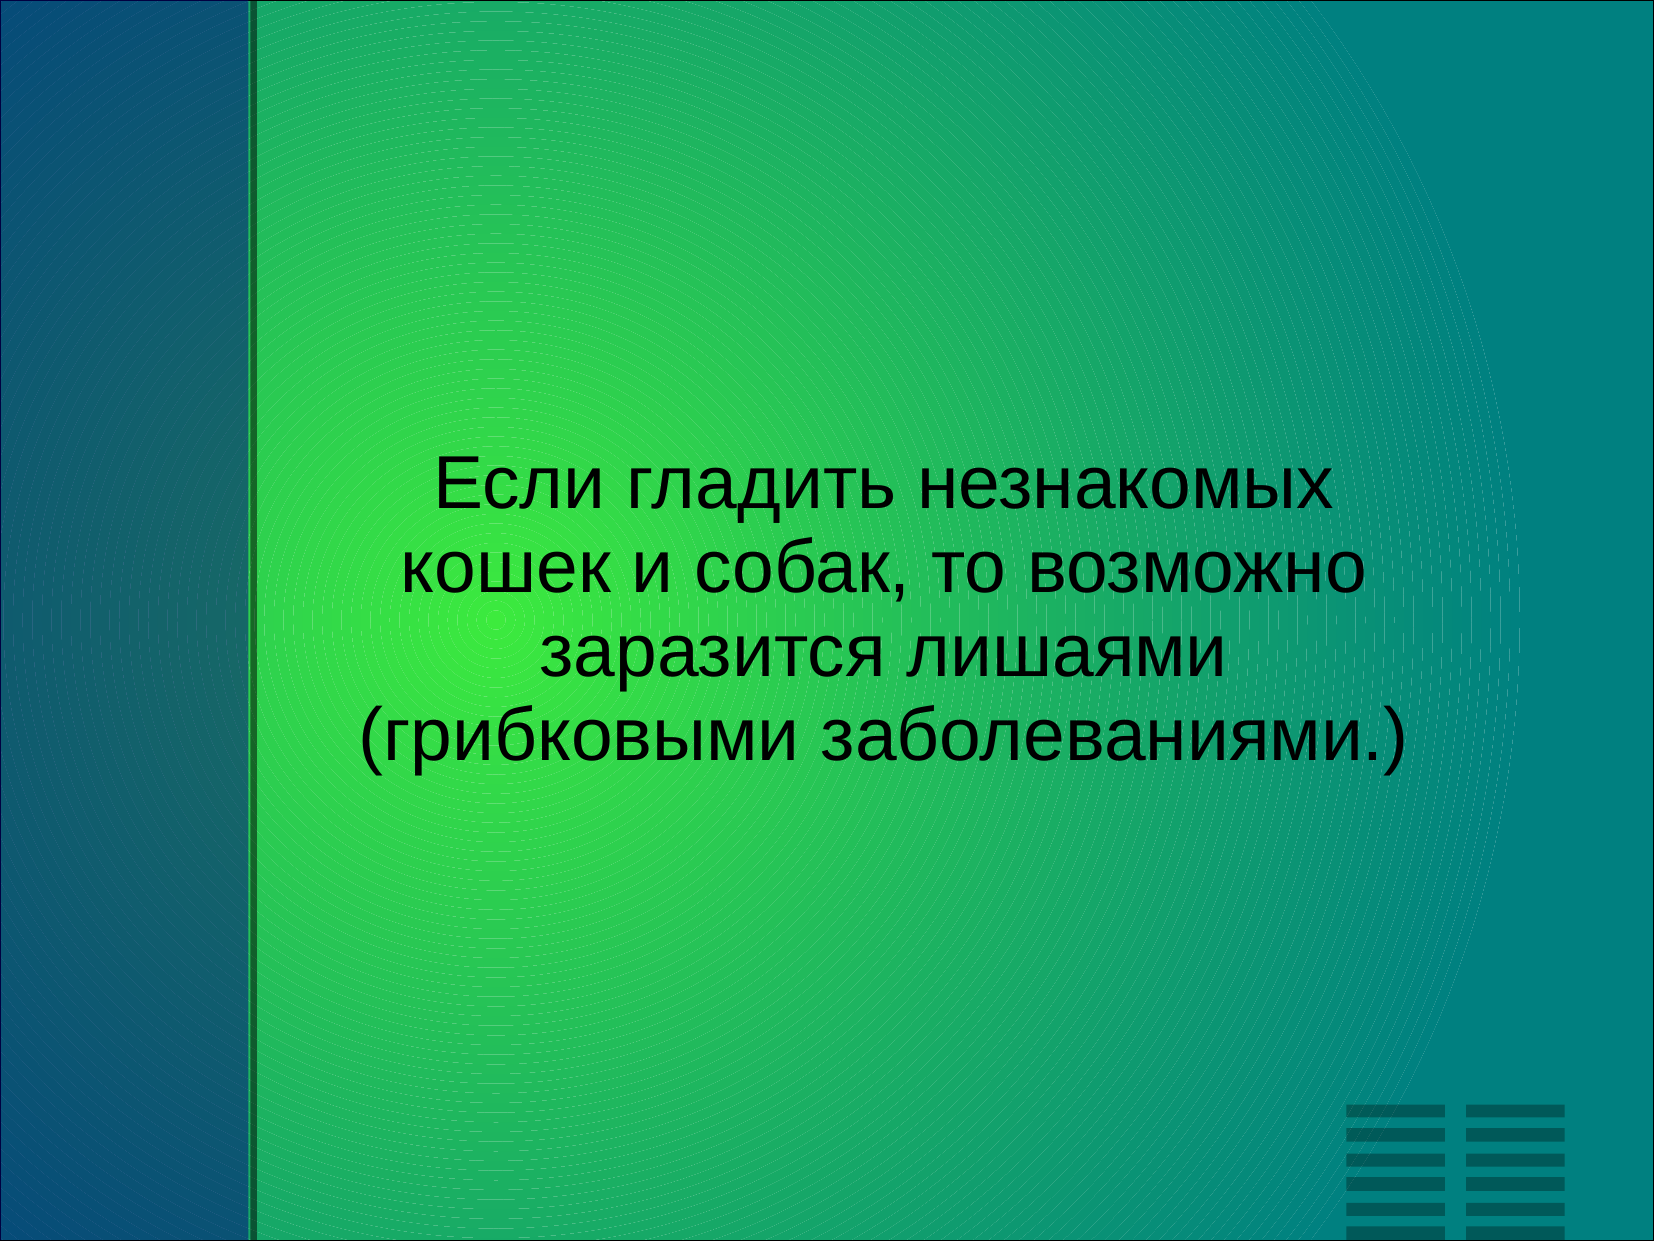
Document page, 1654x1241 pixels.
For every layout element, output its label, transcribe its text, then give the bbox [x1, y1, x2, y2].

text_box Если гладить незнакомых кошек и собак, то возможно заразится лишаями (грибковыми заболеваниями.) [321, 324, 1447, 928]
